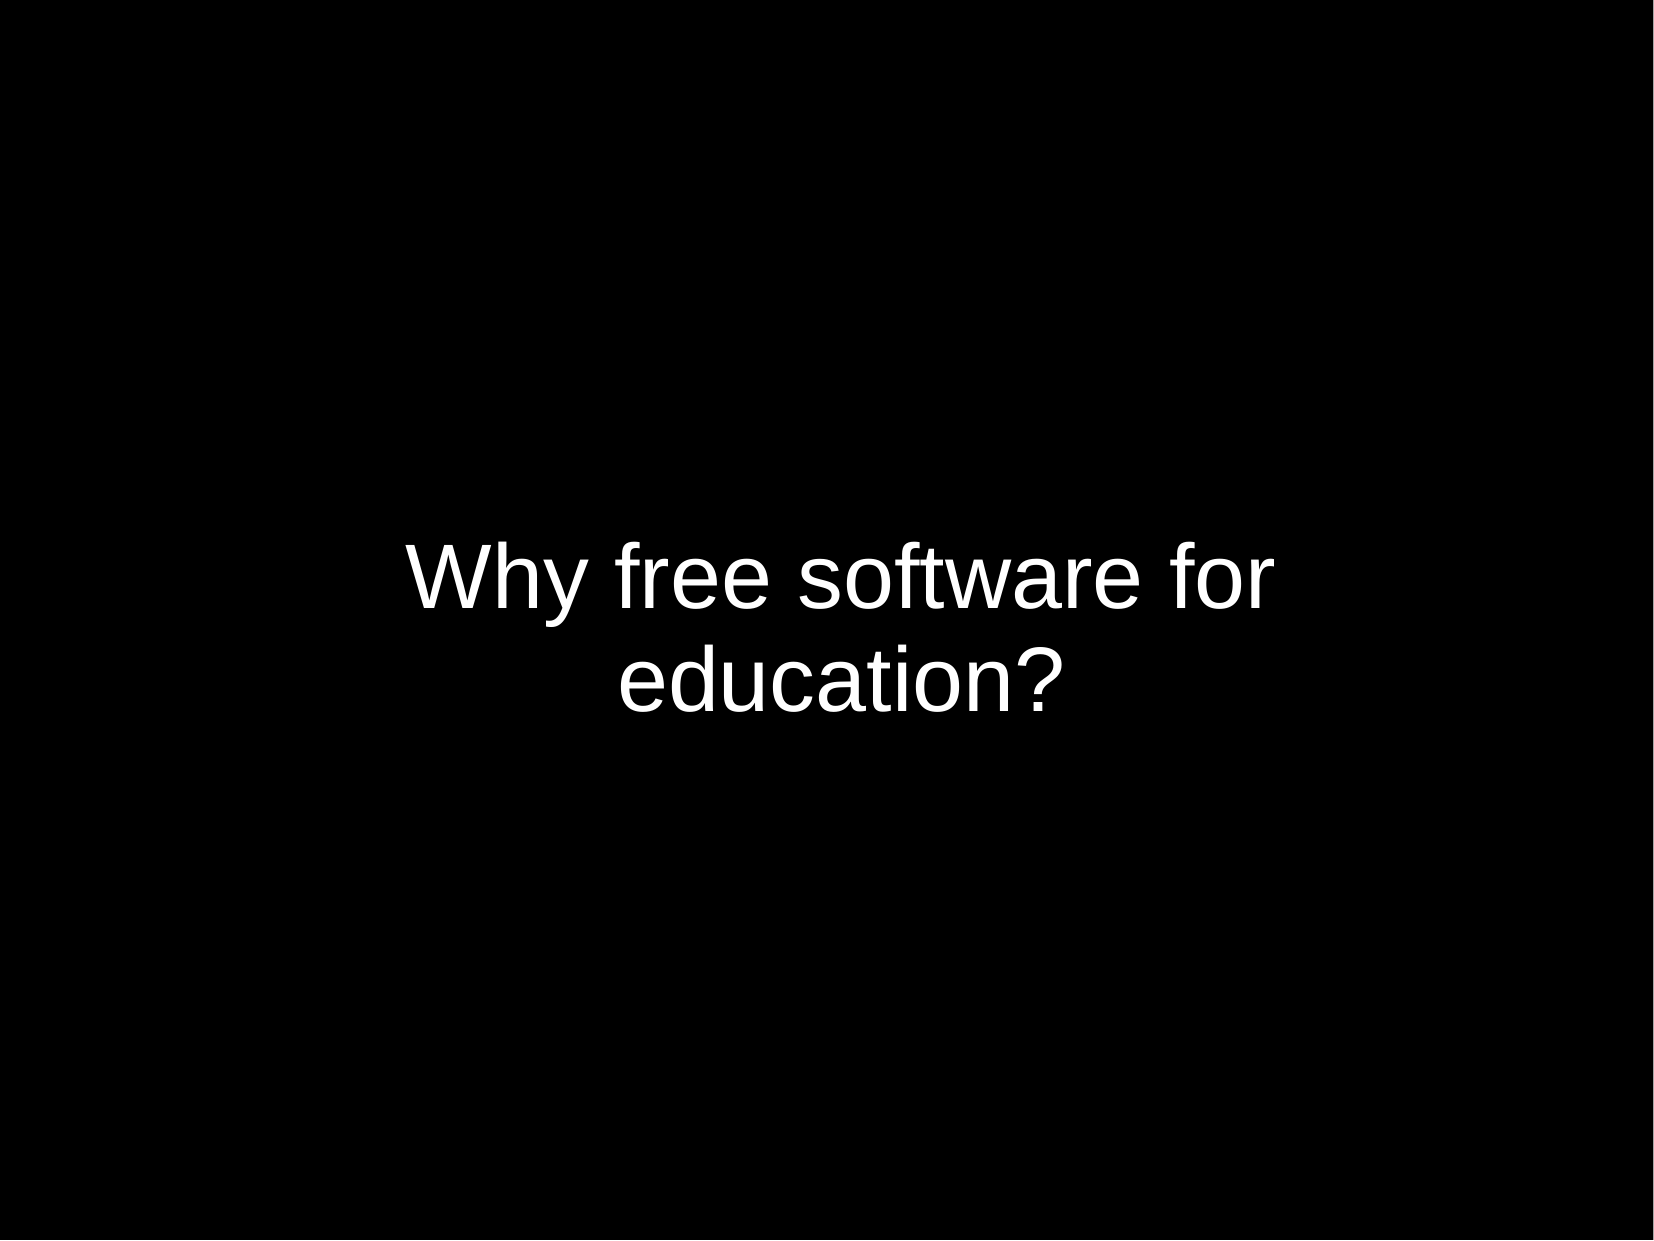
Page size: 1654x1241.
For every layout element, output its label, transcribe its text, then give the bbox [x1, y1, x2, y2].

text_box Why free software for education? [177, 518, 1506, 739]
